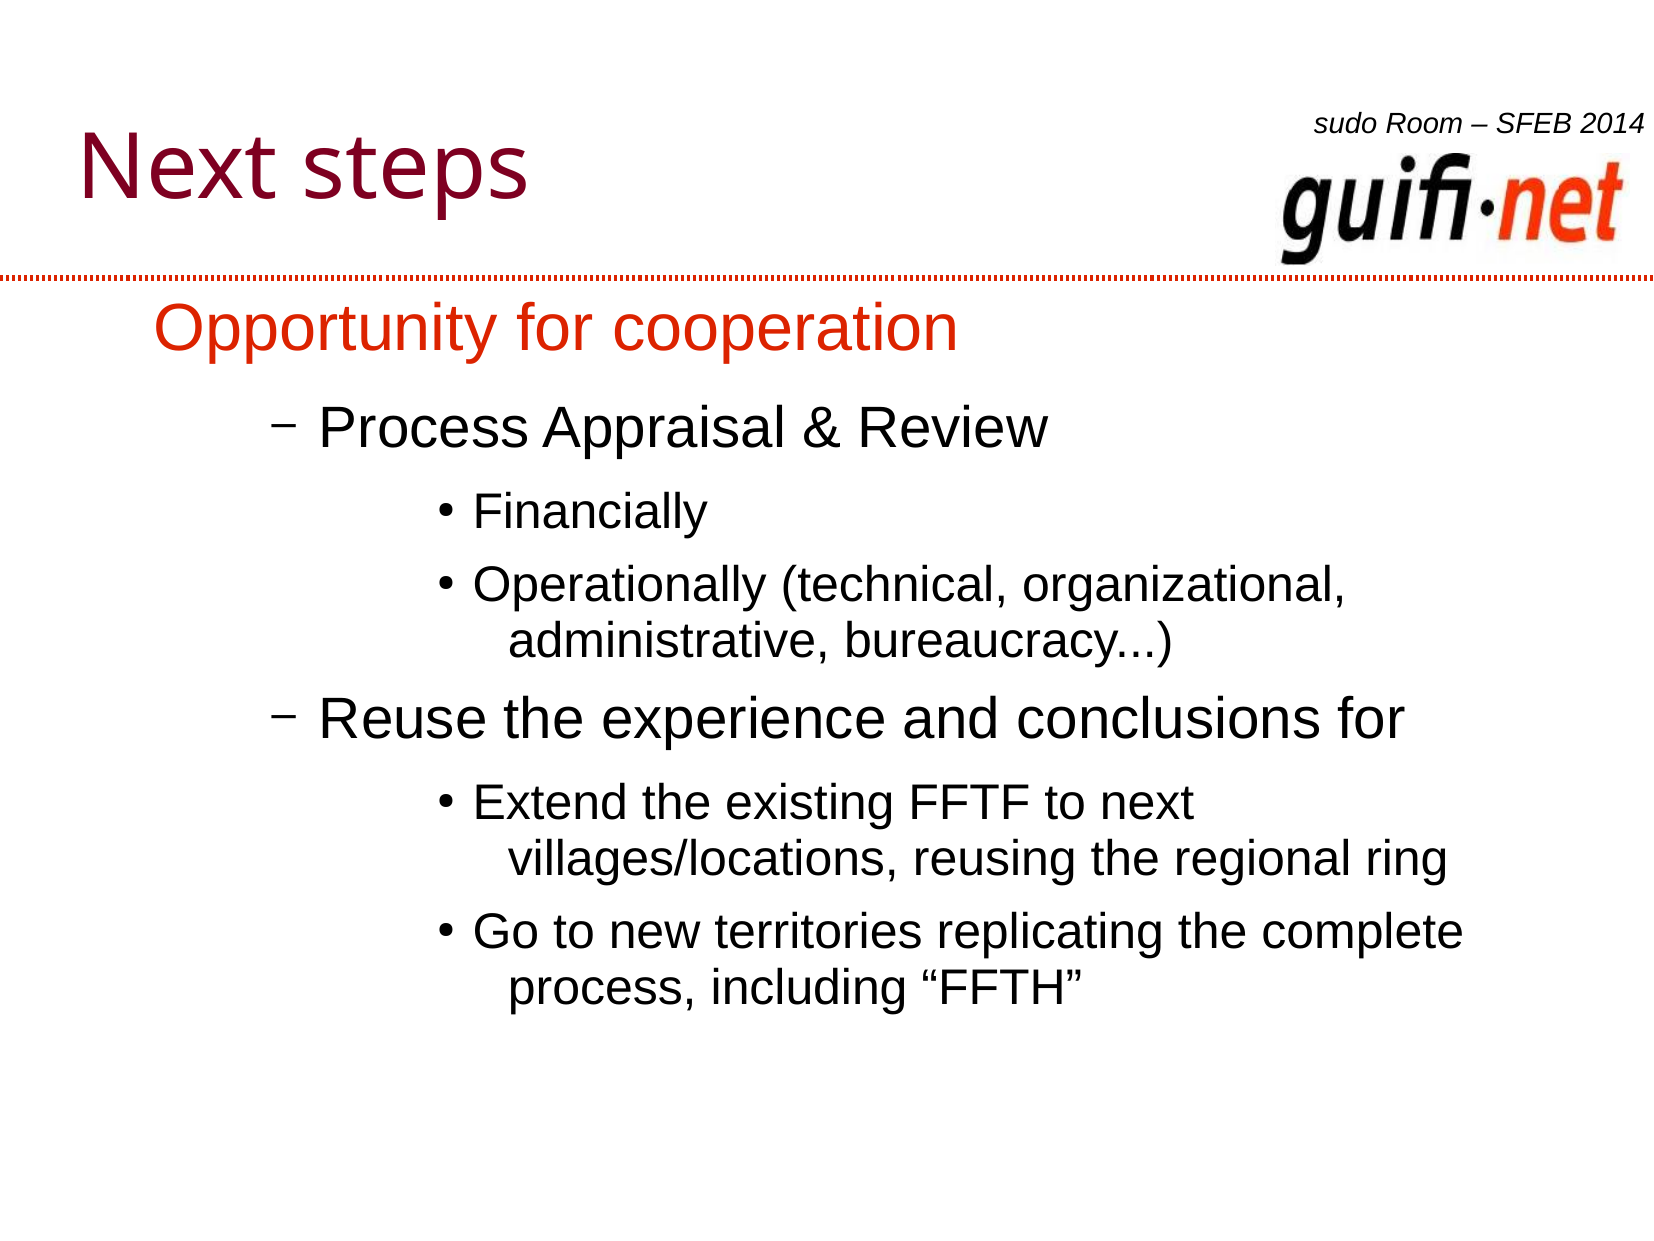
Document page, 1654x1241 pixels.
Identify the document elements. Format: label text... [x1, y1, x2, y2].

text_box sudo Room – SFEB 2014 [1299, 100, 1654, 148]
picture [1275, 153, 1630, 266]
title Next steps [76, 59, 1093, 267]
list Opportunity for cooperation Process Appraisal & Review Financially Operationally (technical, organizational, administrative, bureaucracy...) Reuse the experience and conclusions for Extend the existing FFTF to next villages/locations, reusing the regional ring Go to new territories replicating the complete process, including “FFTH” [82, 290, 1571, 1094]
